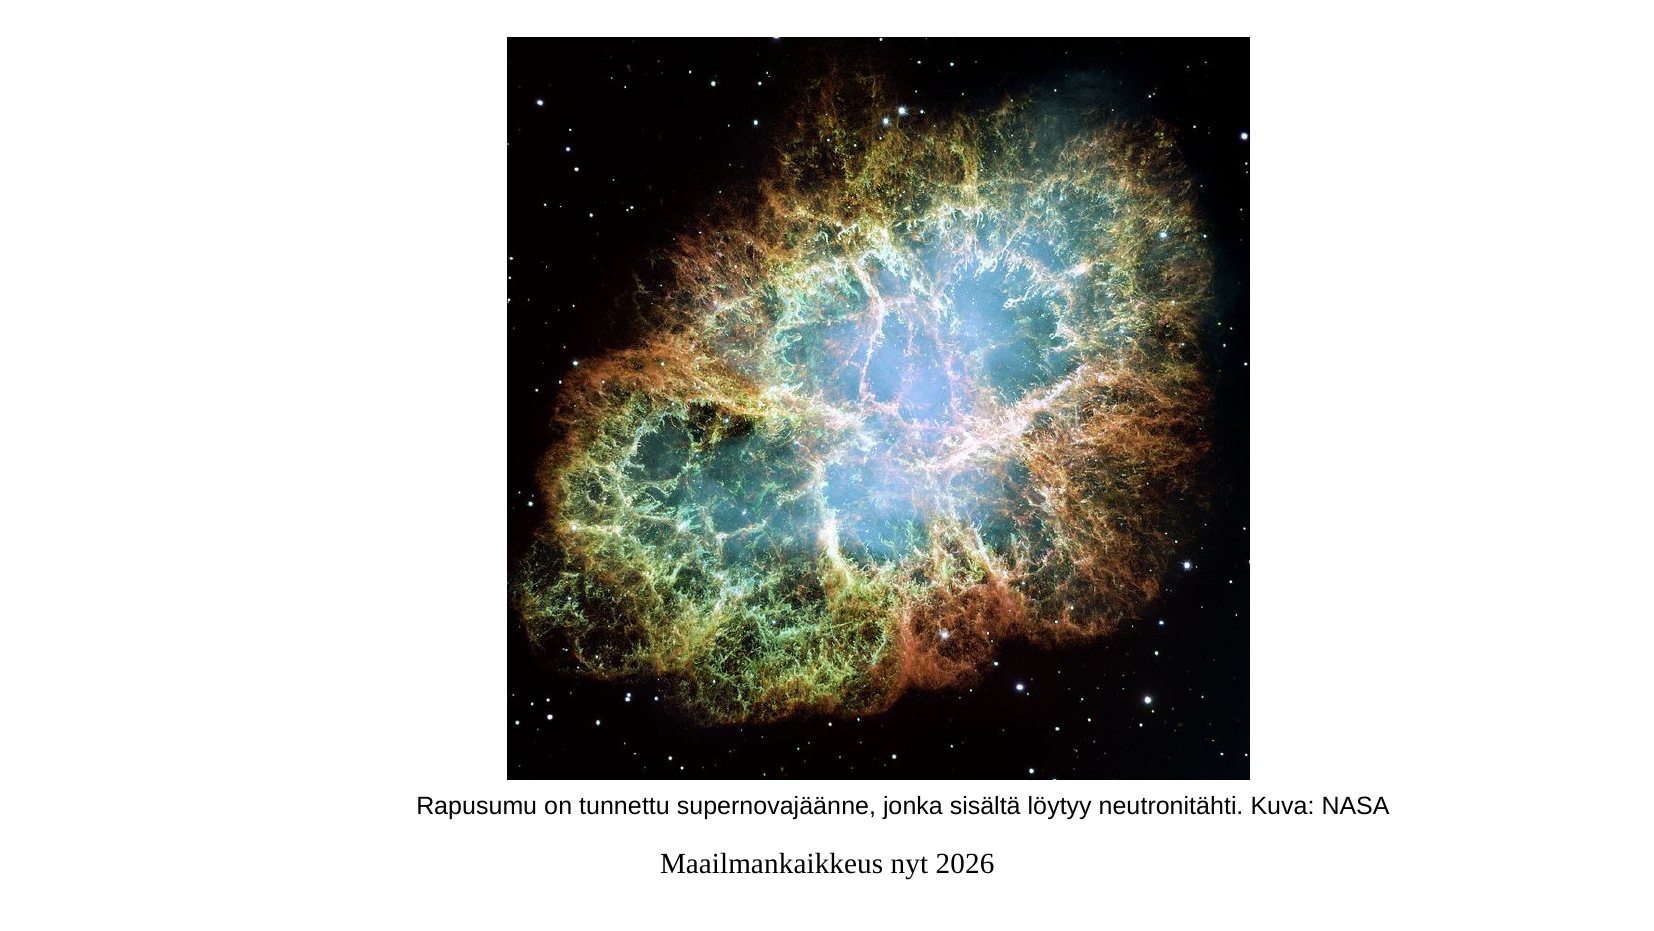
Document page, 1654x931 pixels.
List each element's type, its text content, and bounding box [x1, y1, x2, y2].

picture [507, 37, 1250, 780]
text_box Rapusumu on tunnettu supernovajäänne, jonka sisältä löytyy neutronitähti. Kuva: NASA [401, 783, 1414, 827]
